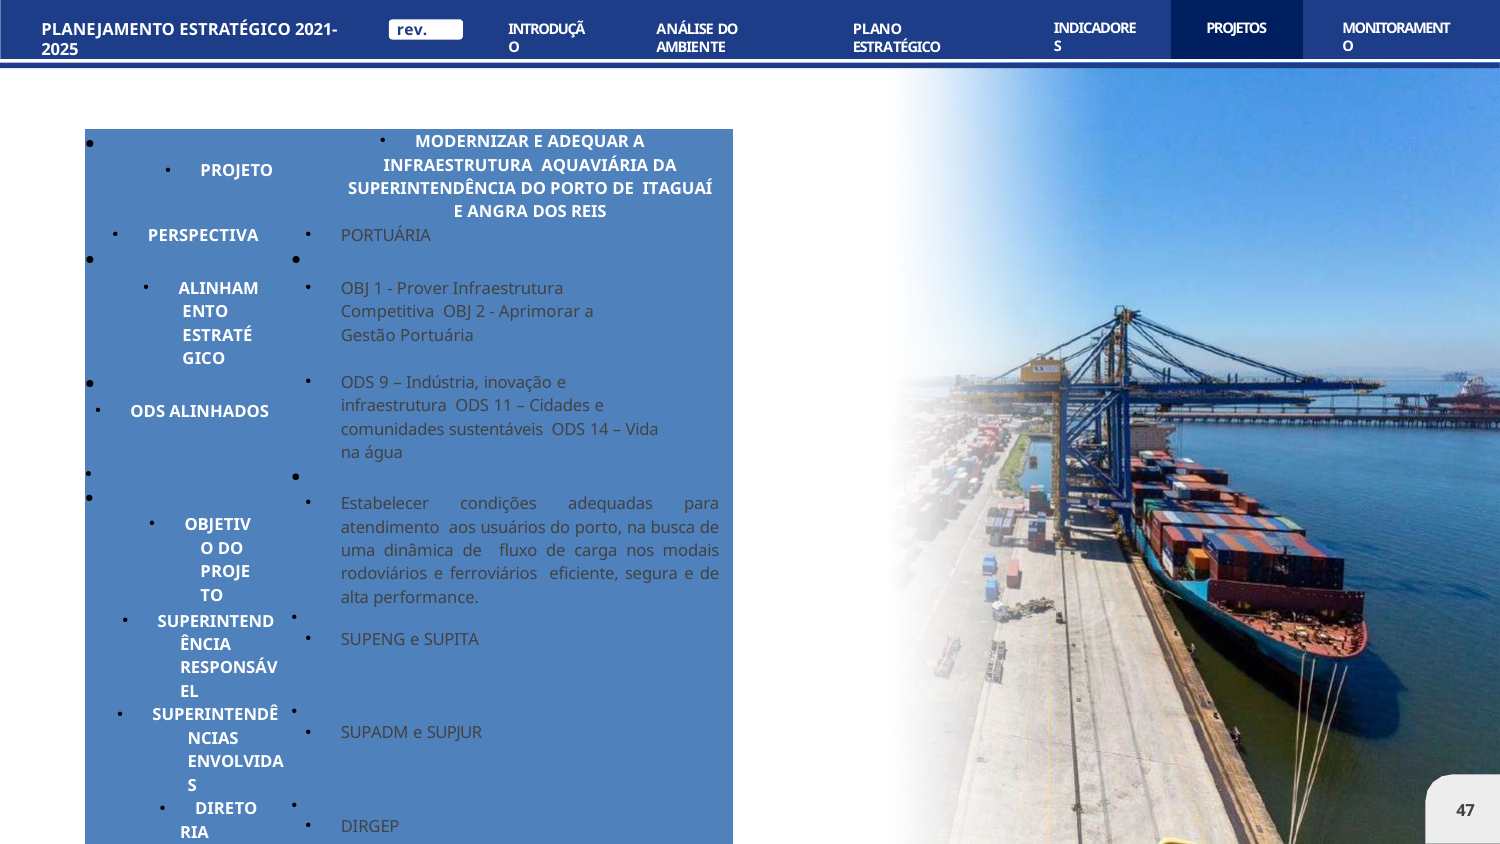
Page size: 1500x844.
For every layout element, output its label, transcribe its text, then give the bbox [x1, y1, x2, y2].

table_cell DIRGEP [291, 796, 733, 844]
text_box INTRODUÇÃO [506, 17, 589, 40]
picture [815, 69, 1500, 844]
table_cell OBJ 1 - Prover Infraestrutura Competitiva OBJ 2 - Aprimorar a Gestão Portuária [291, 246, 733, 370]
table_cell ODS 9 – Indústria, inovação e infraestrutura ODS 11 – Cidades e comunidades sustentáveis ODS 14 – Vida na água [291, 370, 733, 464]
table_cell SUPERINTENDÊNCIA RESPONSÁVEL [85, 609, 291, 702]
text_box [0, 0, 1500, 59]
text_box PLANO ESTRATÉGICO [850, 17, 982, 40]
text_box MONITORAMENTO [1340, 16, 1453, 39]
table_cell SUPADM e SUPJUR [291, 702, 733, 796]
text_box rev. 2022 [394, 17, 457, 41]
text_box PLANEJAMENTO ESTRATÉGICO 2021-2025 [39, 16, 374, 41]
text_box ANÁLISE DO AMBIENTE [654, 17, 796, 40]
table_cell SUPENG e SUPITA [291, 609, 733, 702]
table_header MODERNIZAR E ADEQUAR A INFRAESTRUTURA AQUAVIÁRIA DA SUPERINTENDÊNCIA DO PORTO DE ITAGUAÍ E ANGRA DOS REIS [291, 129, 733, 223]
text_box [1425, 774, 1500, 844]
text_box PROJETOS [1204, 16, 1272, 39]
table_header PROJETO [85, 129, 291, 223]
table_cell ALINHAMENTO ESTRATÉGICO [85, 246, 291, 370]
table_cell OBJETIVO DO PROJETO [85, 464, 291, 609]
table_cell SUPERINTENDÊNCIAS ENVOLVIDAS [85, 702, 291, 796]
table_cell Estabelecer condições adequadas para atendimento aos usuários do porto, na busca de uma dinâmica de ﬂuxo de carga nos modais rodoviários e ferroviários eﬁciente, segura e de alta performance. [291, 464, 733, 609]
table_cell PORTUÁRIA [291, 223, 733, 246]
text_box [0, 62, 1500, 69]
table_cell DIRETORIA RESPONSÁVEL [85, 796, 291, 844]
table_cell ODS ALINHADOS [85, 370, 291, 464]
text_box INDICADORES [1051, 16, 1137, 39]
table_cell PERSPECTIVA [85, 223, 291, 246]
text_box 41 [1450, 799, 1480, 823]
